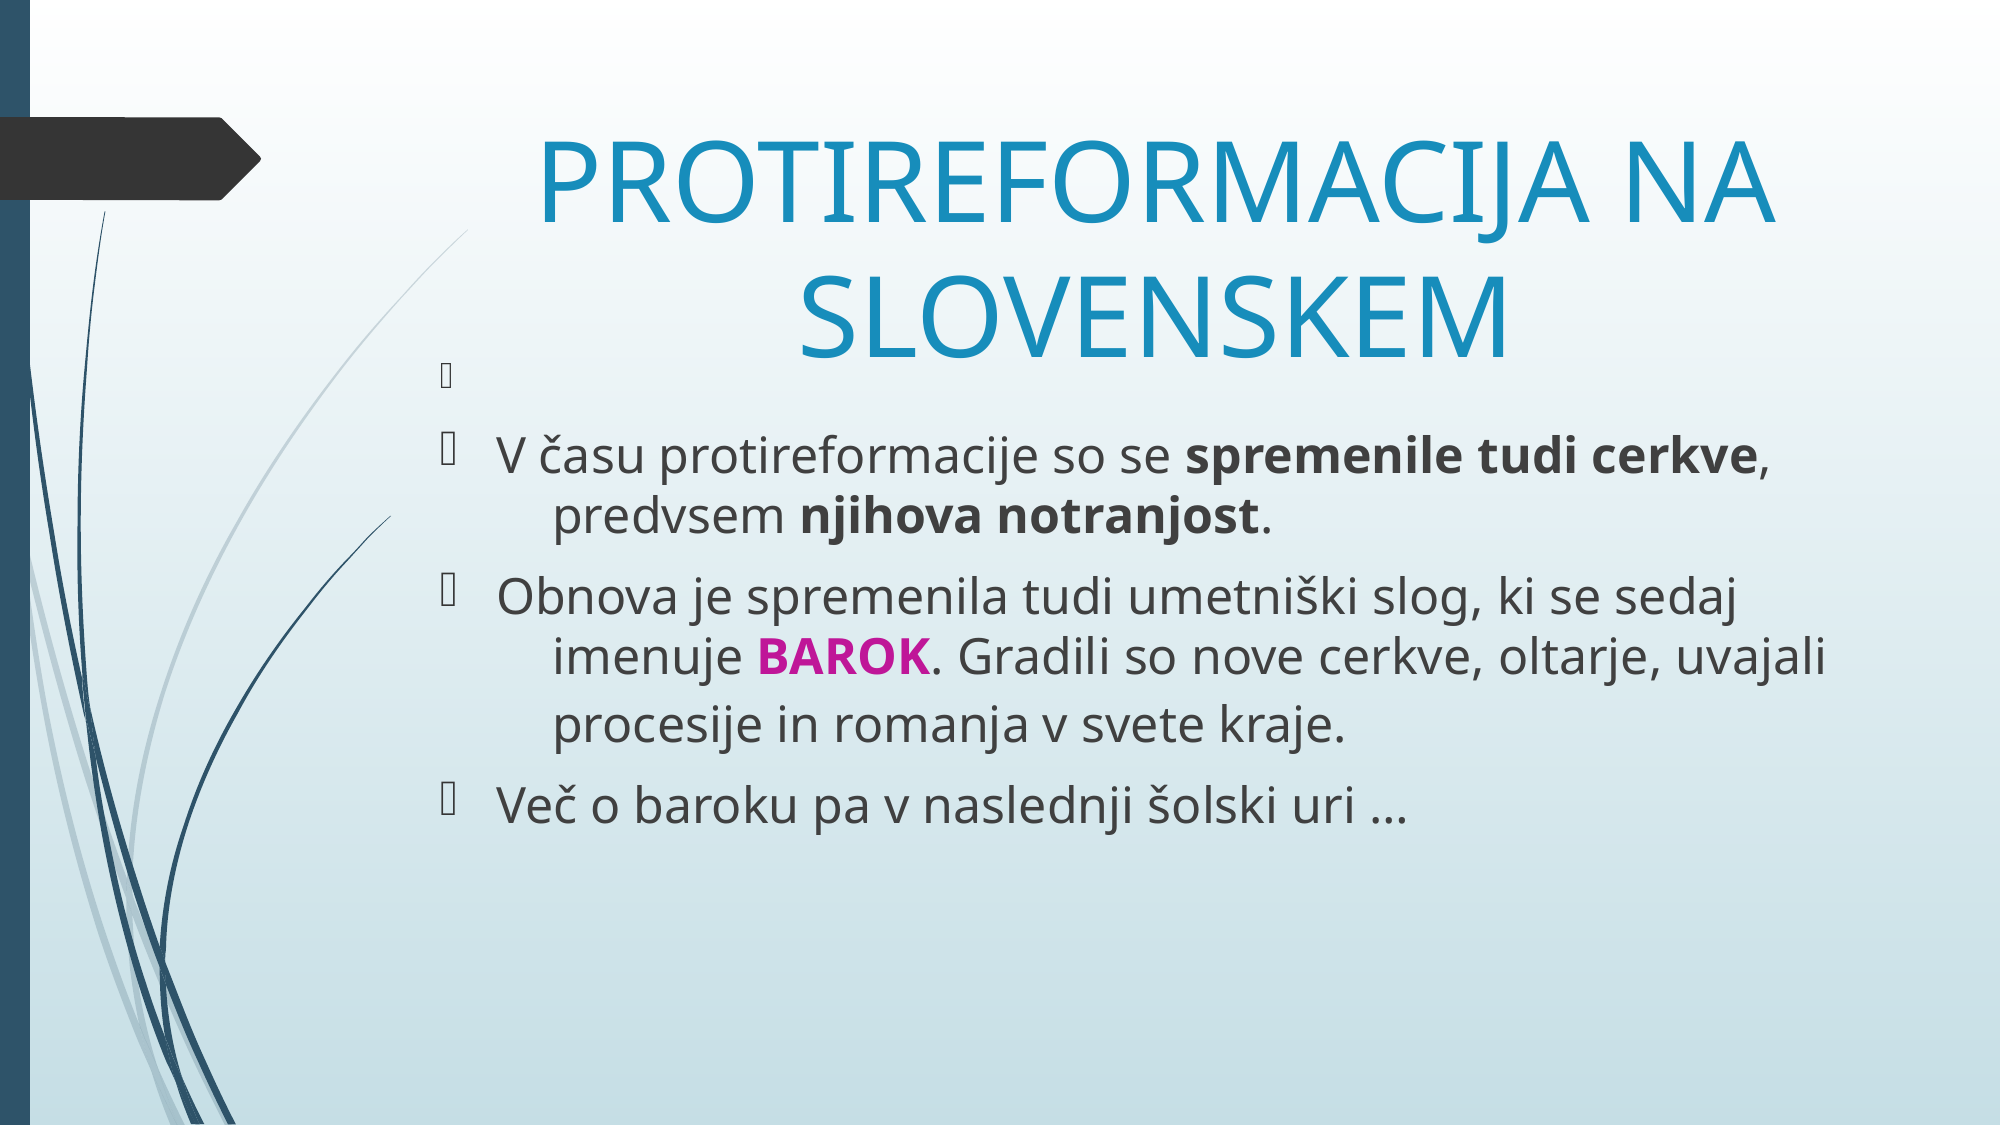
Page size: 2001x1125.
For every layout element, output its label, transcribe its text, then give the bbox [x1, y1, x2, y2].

title PROTIREFORMACIJA NA SLOVENSKEM [425, 102, 1888, 313]
list V času protireformacije so se spremenile tudi cerkve, predvsem njihova notranjost. Obnova je spremenila tudi umetniški slog, ki se sedaj imenuje BAROK. Gradili so nove cerkve, oltarje, uvajali procesije in romanja v svete kraje. Več o baroku pa v naslednji šolski uri … [424, 350, 1888, 970]
